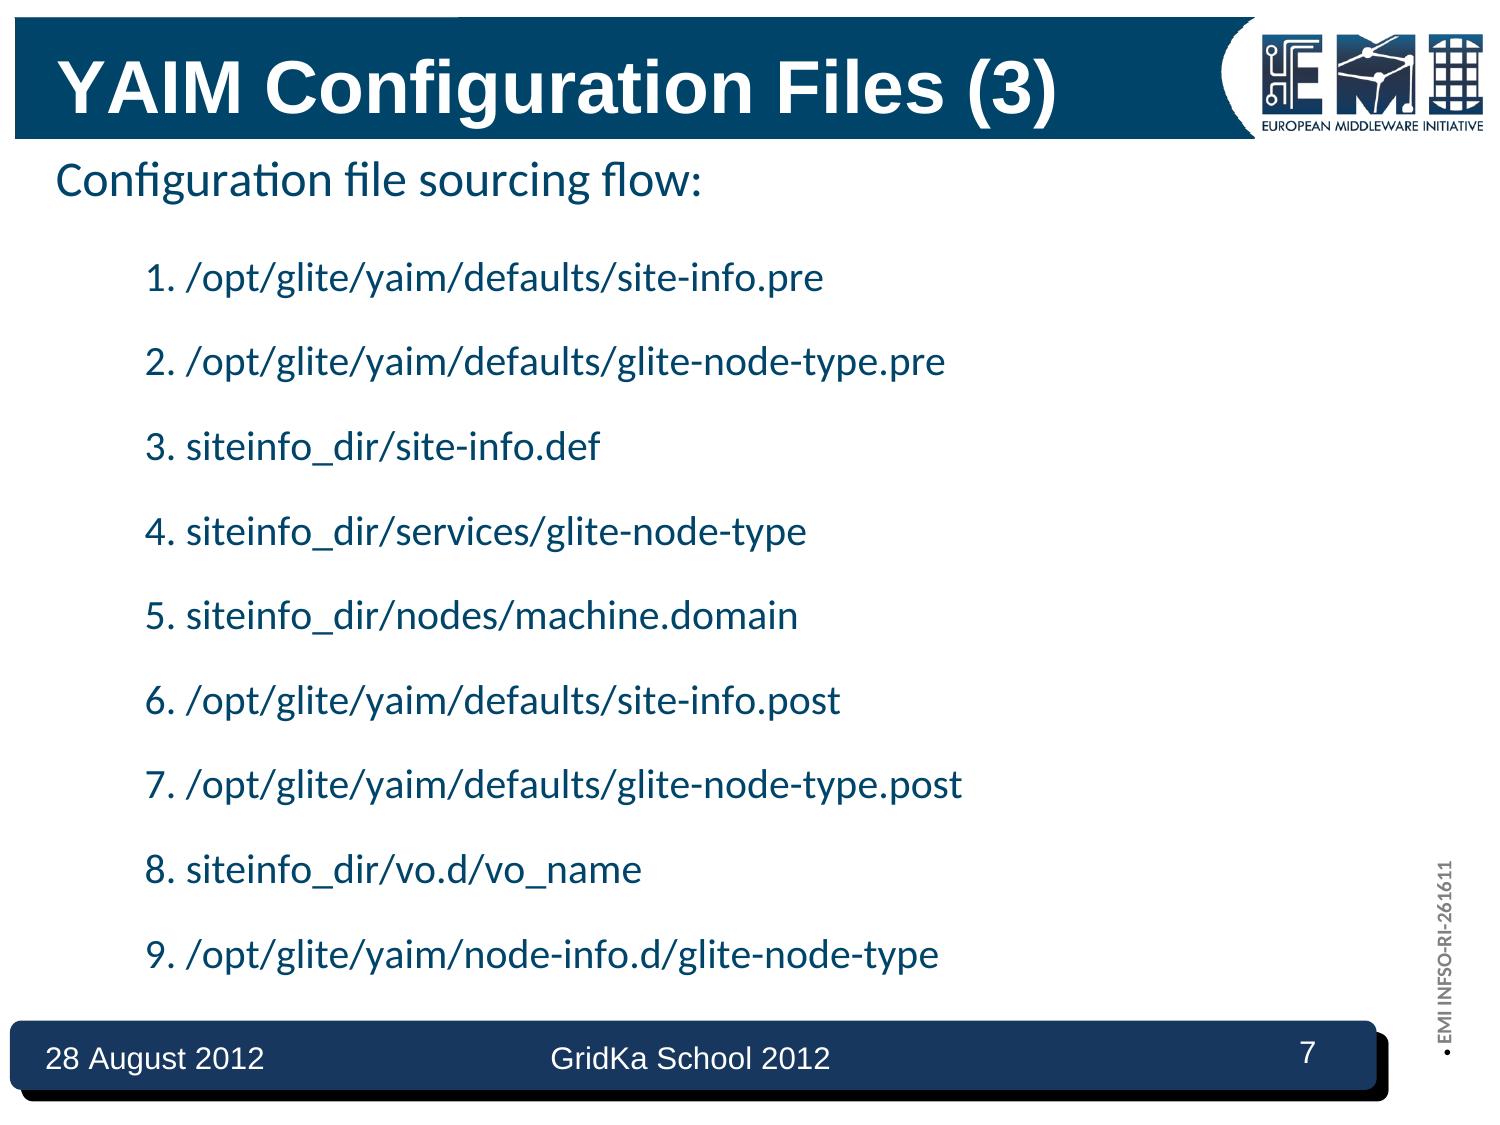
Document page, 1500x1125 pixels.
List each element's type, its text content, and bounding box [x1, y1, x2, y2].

picture [28, 17, 1255, 139]
text_box Configuration file sourcing flow: 1. /opt/glite/yaim/defaults/site-info.pre 2. /opt/glite/yaim/defaults/glite-node-type.pre 3. siteinfo_dir/site-info.def 4. siteinfo_dir/services/glite-node-type 5. siteinfo_dir/nodes/machine.domain 6. /opt/glite/yaim/defaults/site-info.post 7. /opt/glite/yaim/defaults/glite-node-type.post 8. siteinfo_dir/vo.d/vo_name 9. /opt/glite/yaim/node-info.d/glite-node-type [41, 138, 1400, 1000]
picture [1262, 34, 1483, 131]
picture [14, 17, 25, 139]
text_box YAIM Configuration Files (3) [41, 31, 1089, 122]
